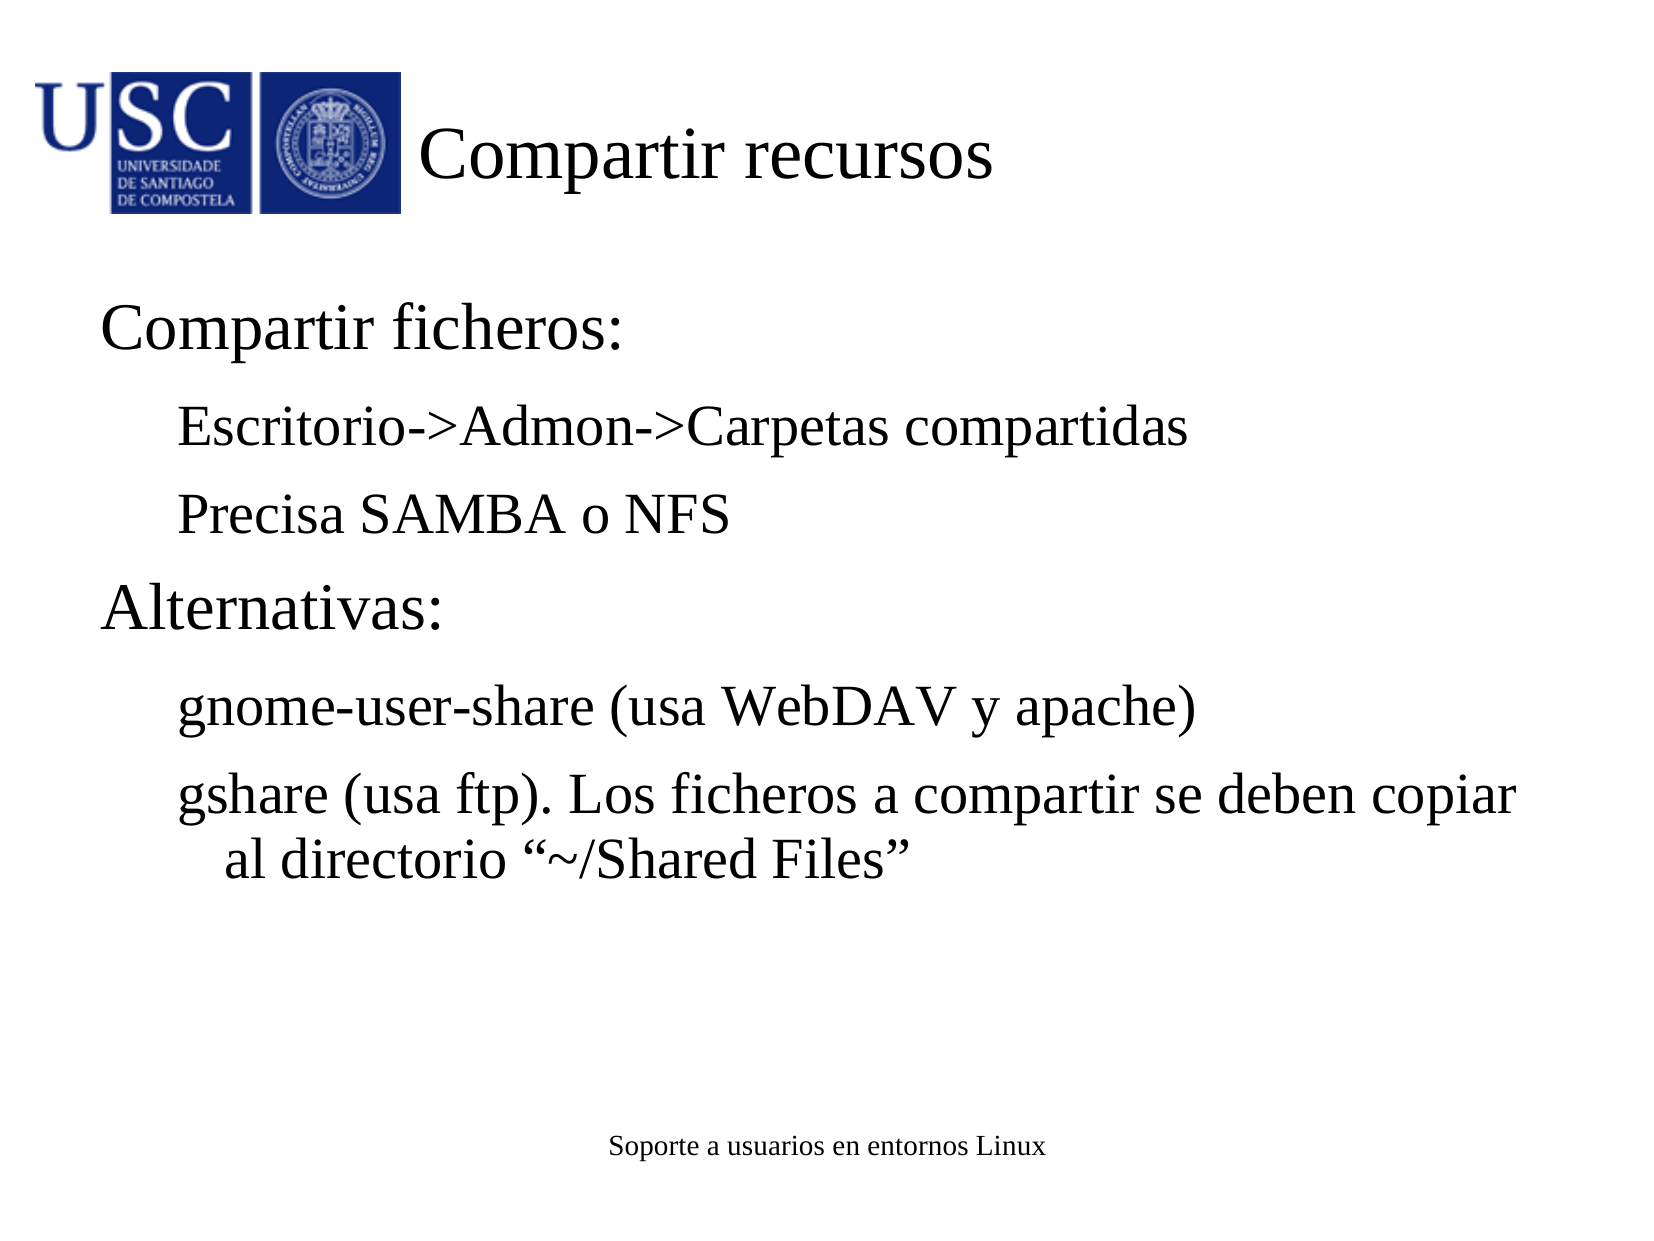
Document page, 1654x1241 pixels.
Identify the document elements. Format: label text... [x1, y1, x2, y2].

list Compartir ficheros: Escritorio->Admon->Carpetas compartidas Precisa SAMBA o NFS Alternativas: gnome-user-share (usa WebDAV y apache) gshare (usa ftp). Los ficheros a compartir se deben copiar al directorio “~/Shared Files” [82, 290, 1571, 1109]
picture [35, 72, 401, 214]
title Compartir recursos [418, 49, 1571, 257]
